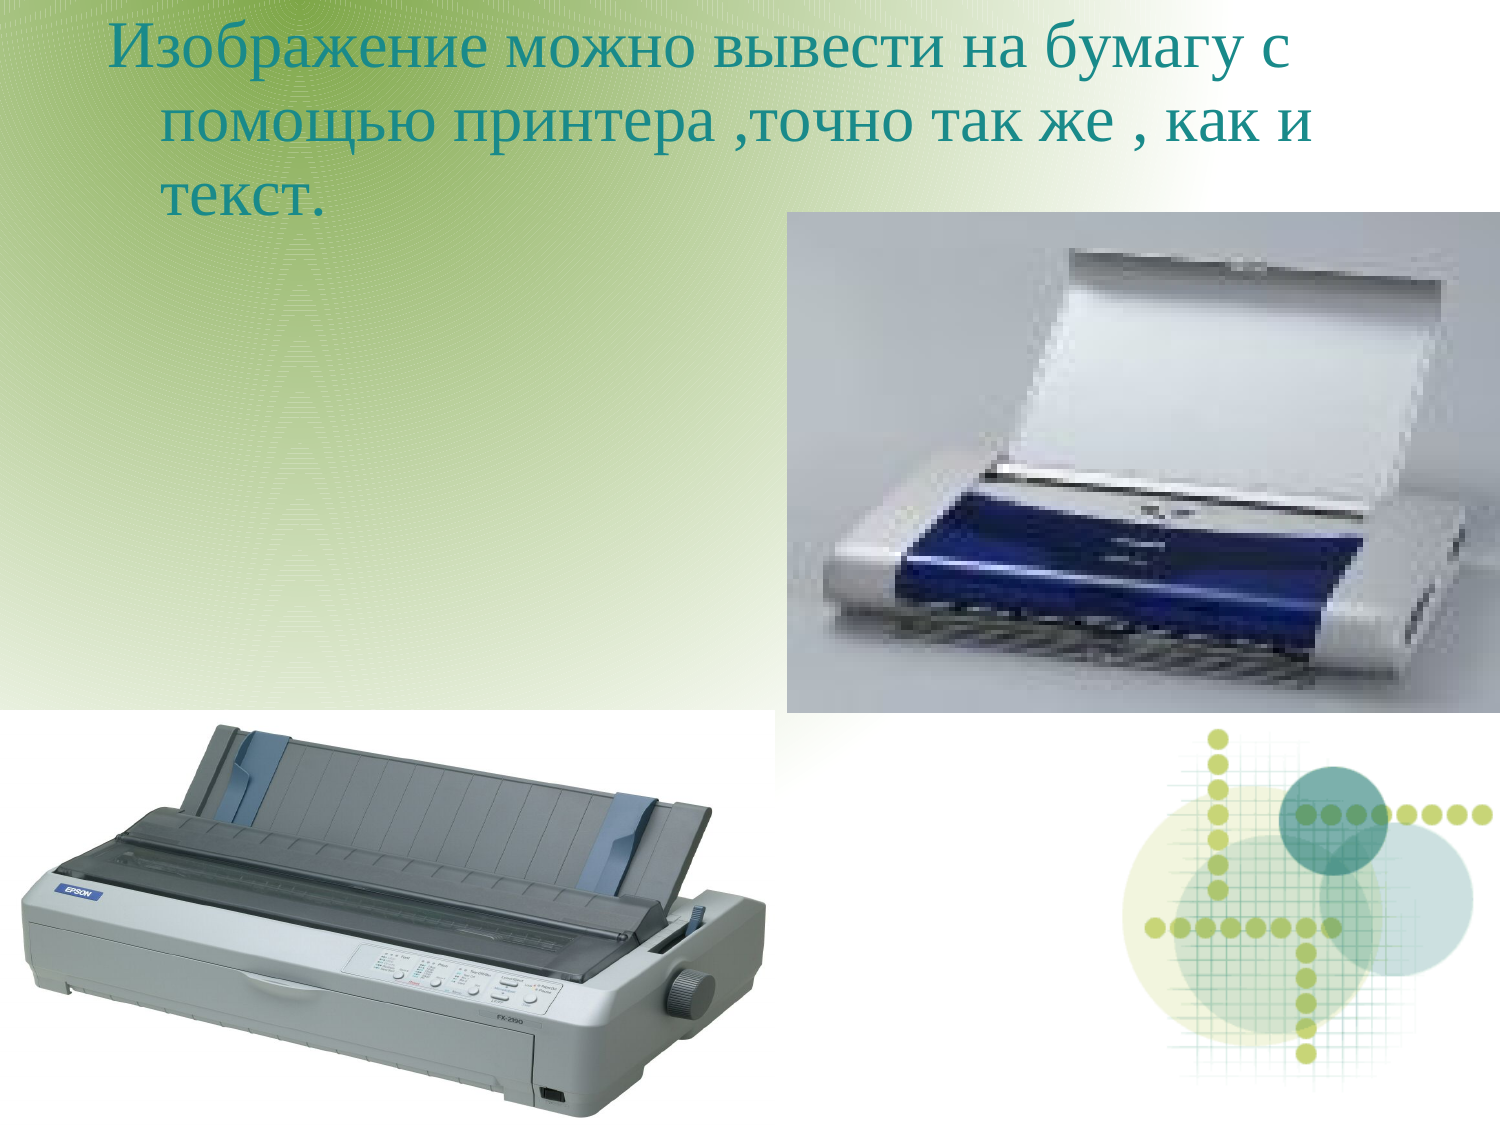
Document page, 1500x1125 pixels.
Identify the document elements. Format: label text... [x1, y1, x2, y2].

picture [787, 212, 1500, 713]
picture [1110, 718, 1500, 1098]
list Изображение можно вывести на бумагу с помощью принтера ,точно так же , как и текст. [75, 0, 1426, 501]
picture [0, 710, 775, 1125]
